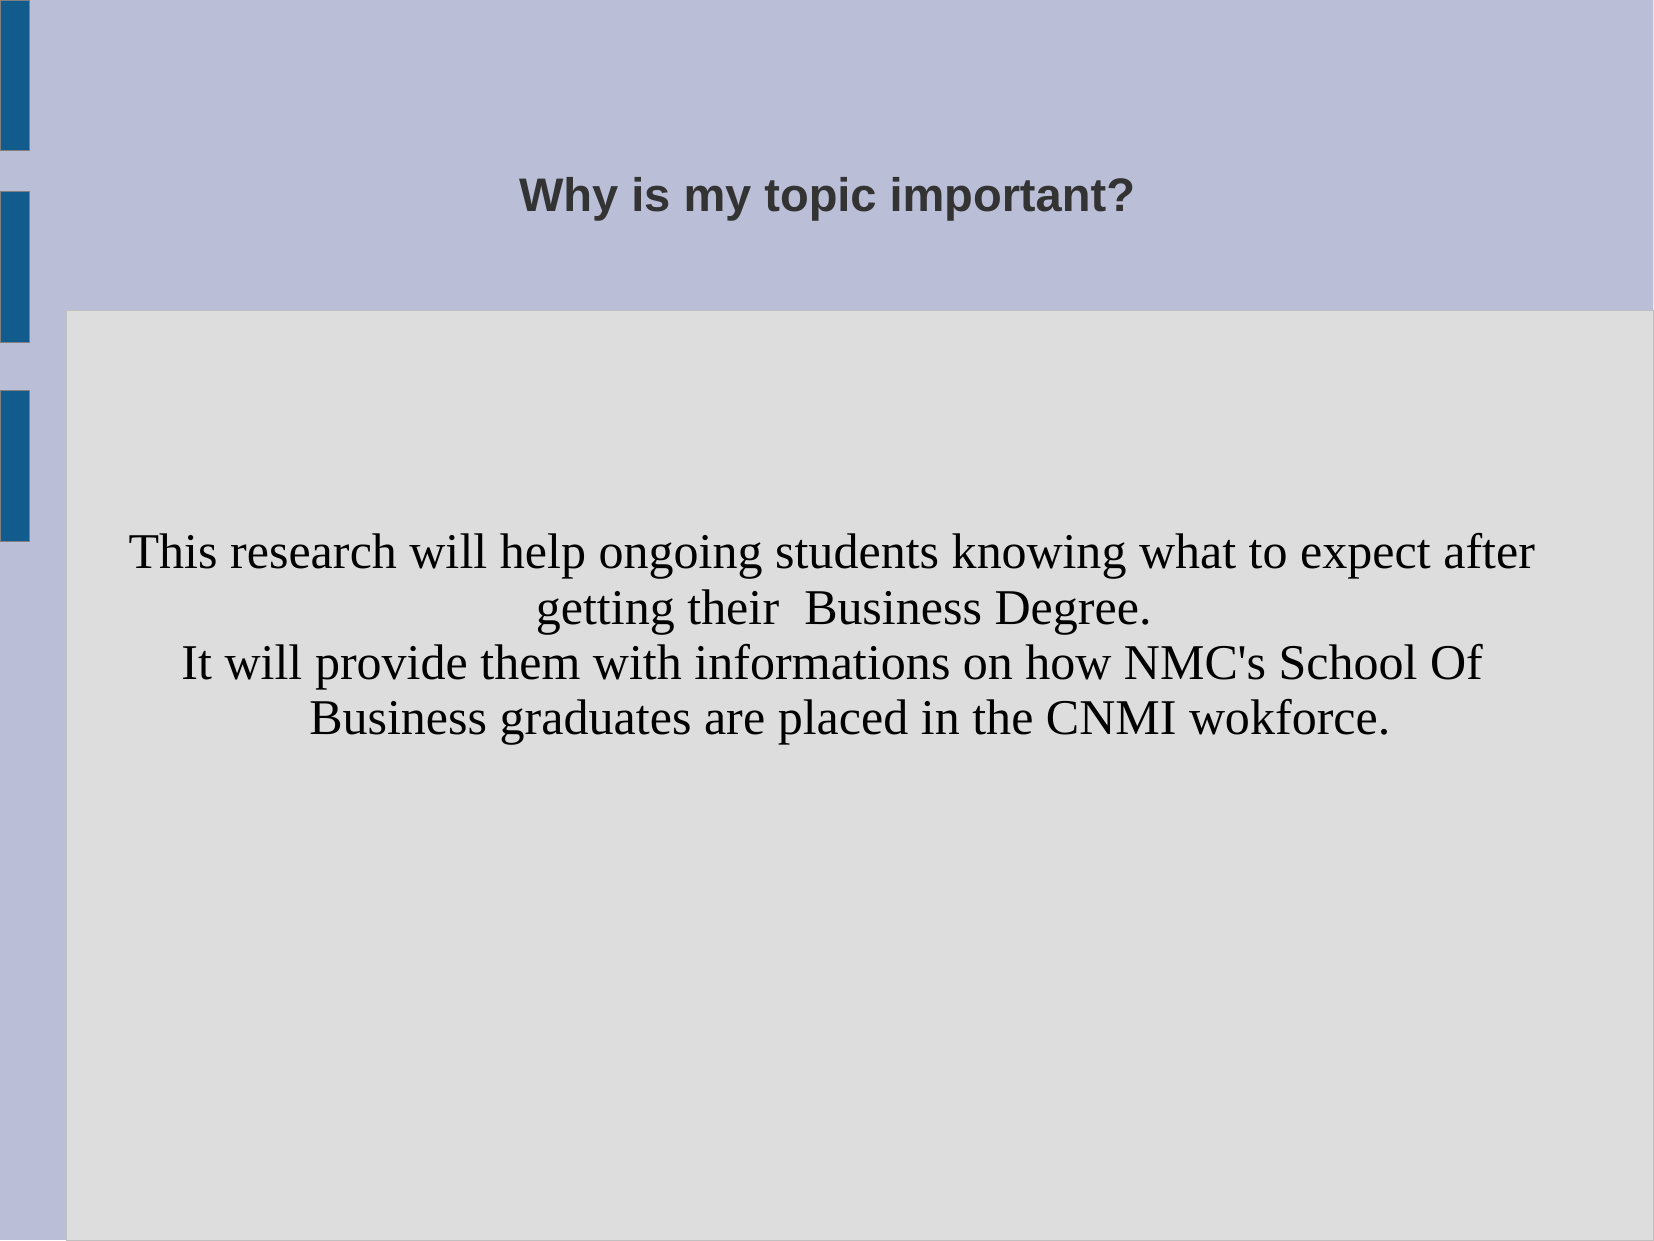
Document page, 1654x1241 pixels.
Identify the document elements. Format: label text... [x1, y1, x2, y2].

title Why is my topic important? [121, 91, 1534, 299]
subtitle This research will help ongoing students knowing what to expect after getting their Business Degree. It will provide them with informations on how NMC's School Of Business graduates are placed in the CNMI wokforce. [90, 344, 1576, 871]
